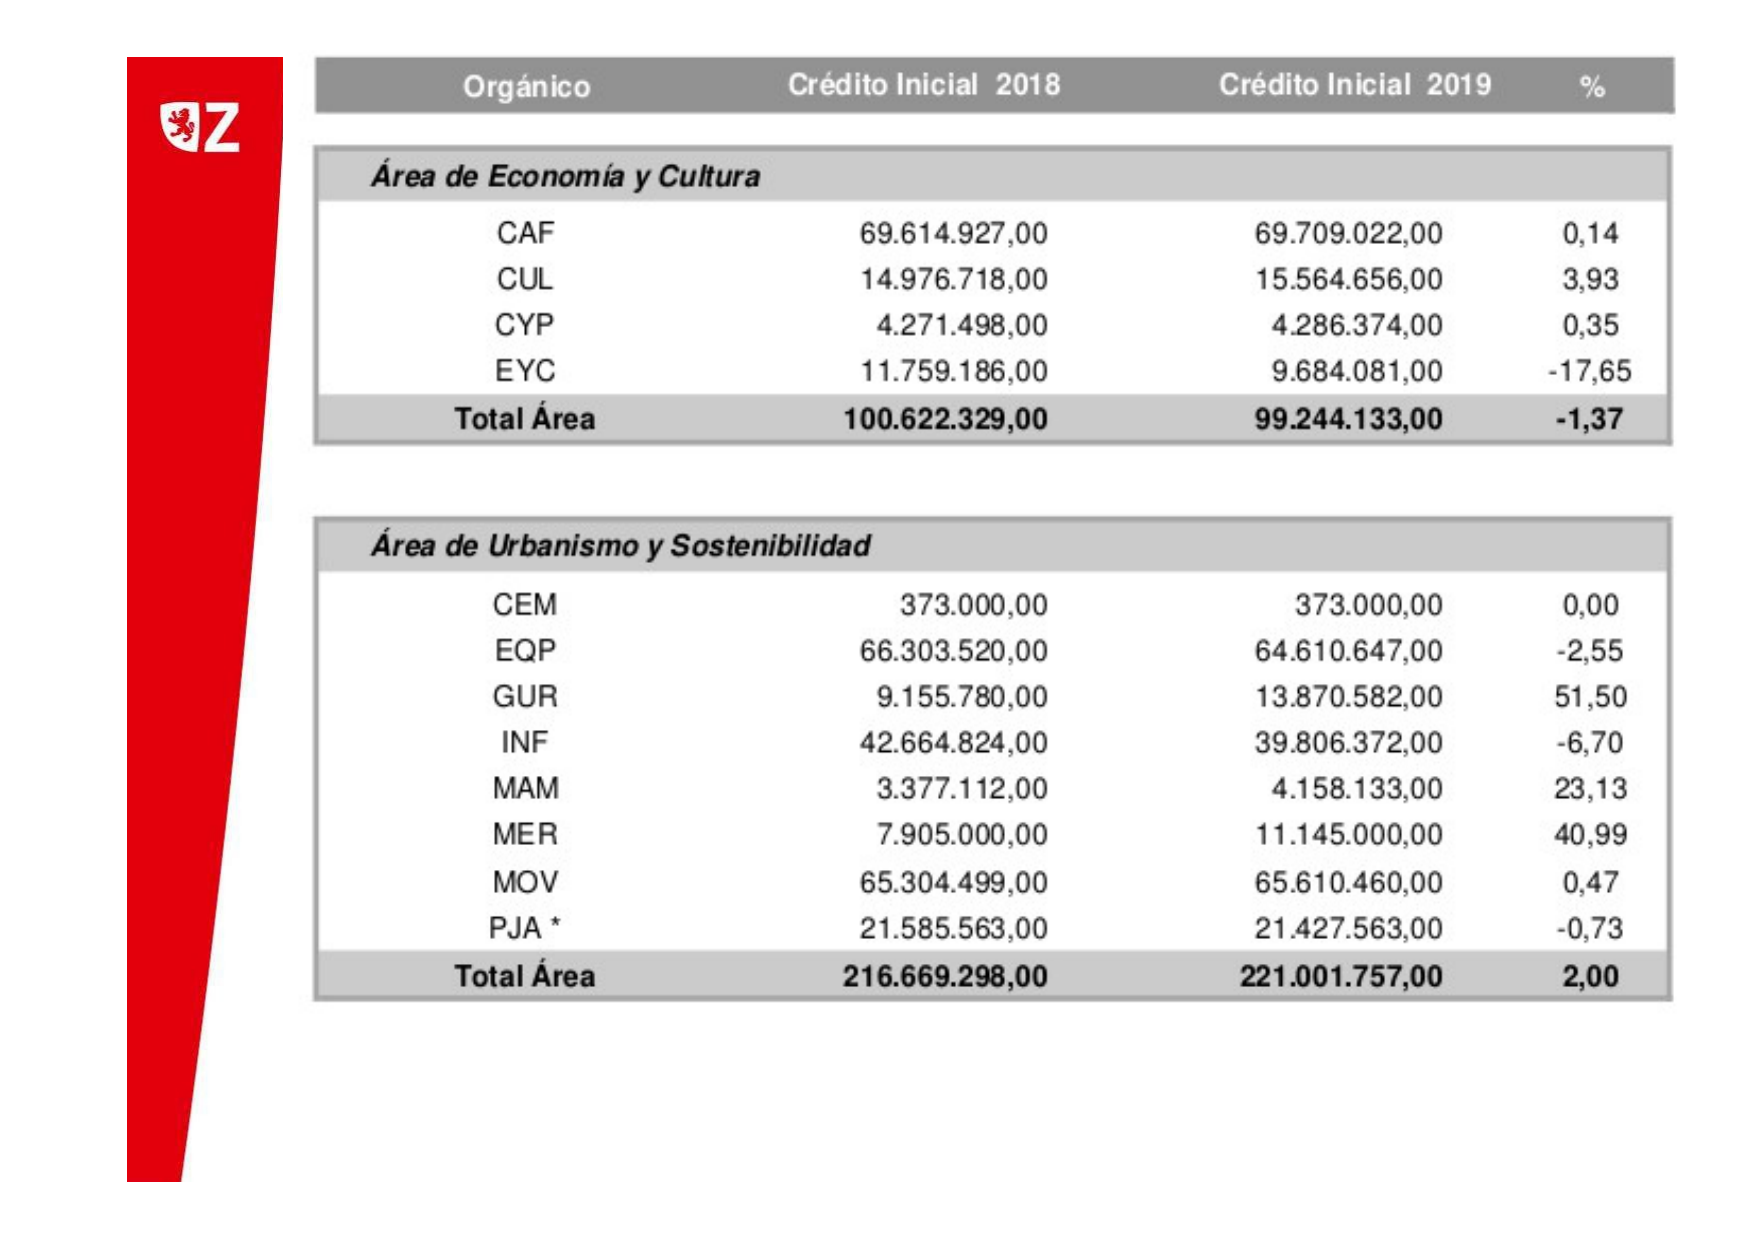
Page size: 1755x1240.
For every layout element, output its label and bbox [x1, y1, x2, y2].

picture [127, 0, 1693, 1182]
